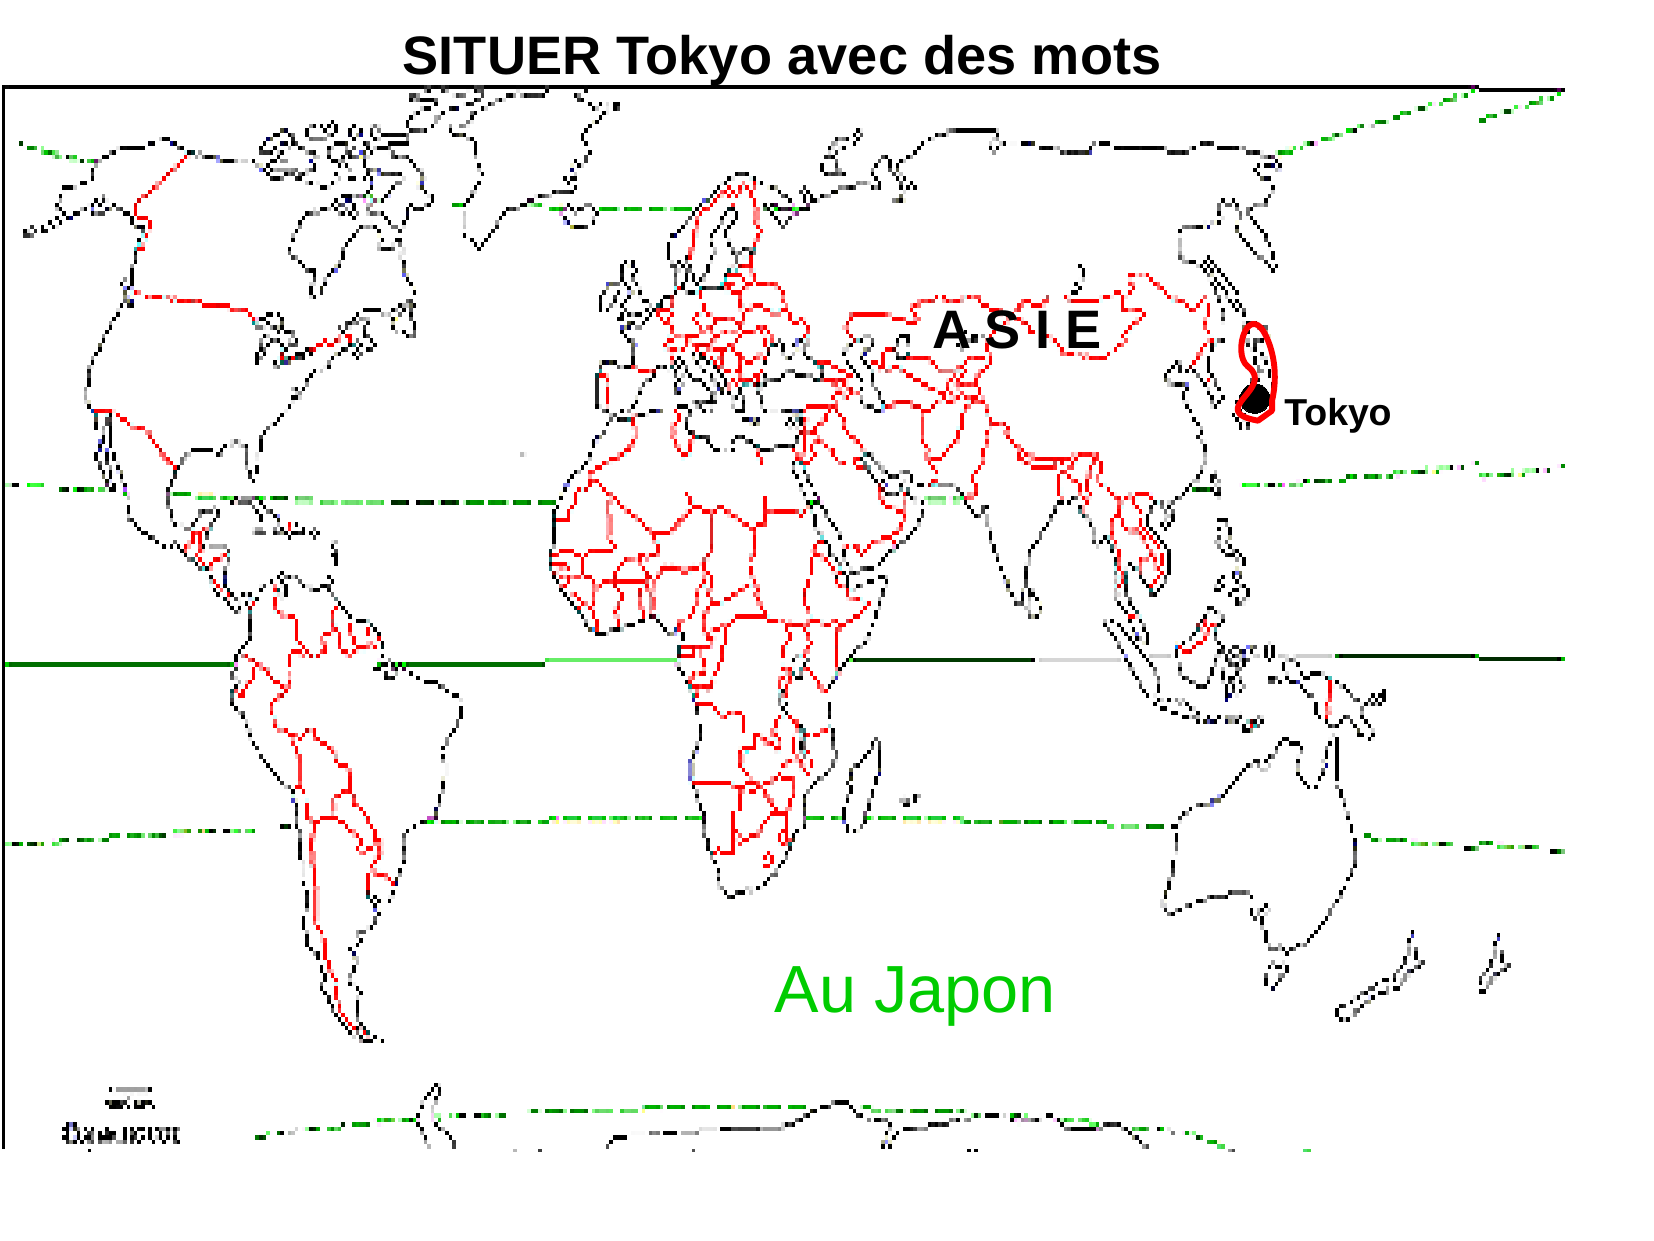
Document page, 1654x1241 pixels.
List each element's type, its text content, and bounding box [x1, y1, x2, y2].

text_box Au Japon [531, 944, 1300, 1035]
text_box A S I E [917, 292, 1155, 370]
text_box [1242, 384, 1270, 414]
text_box [1240, 385, 1249, 396]
text_box SITUER Tokyo avec des mots [295, 18, 1270, 95]
text_box Tokyo [1269, 383, 1506, 442]
picture [2, 85, 1565, 1152]
